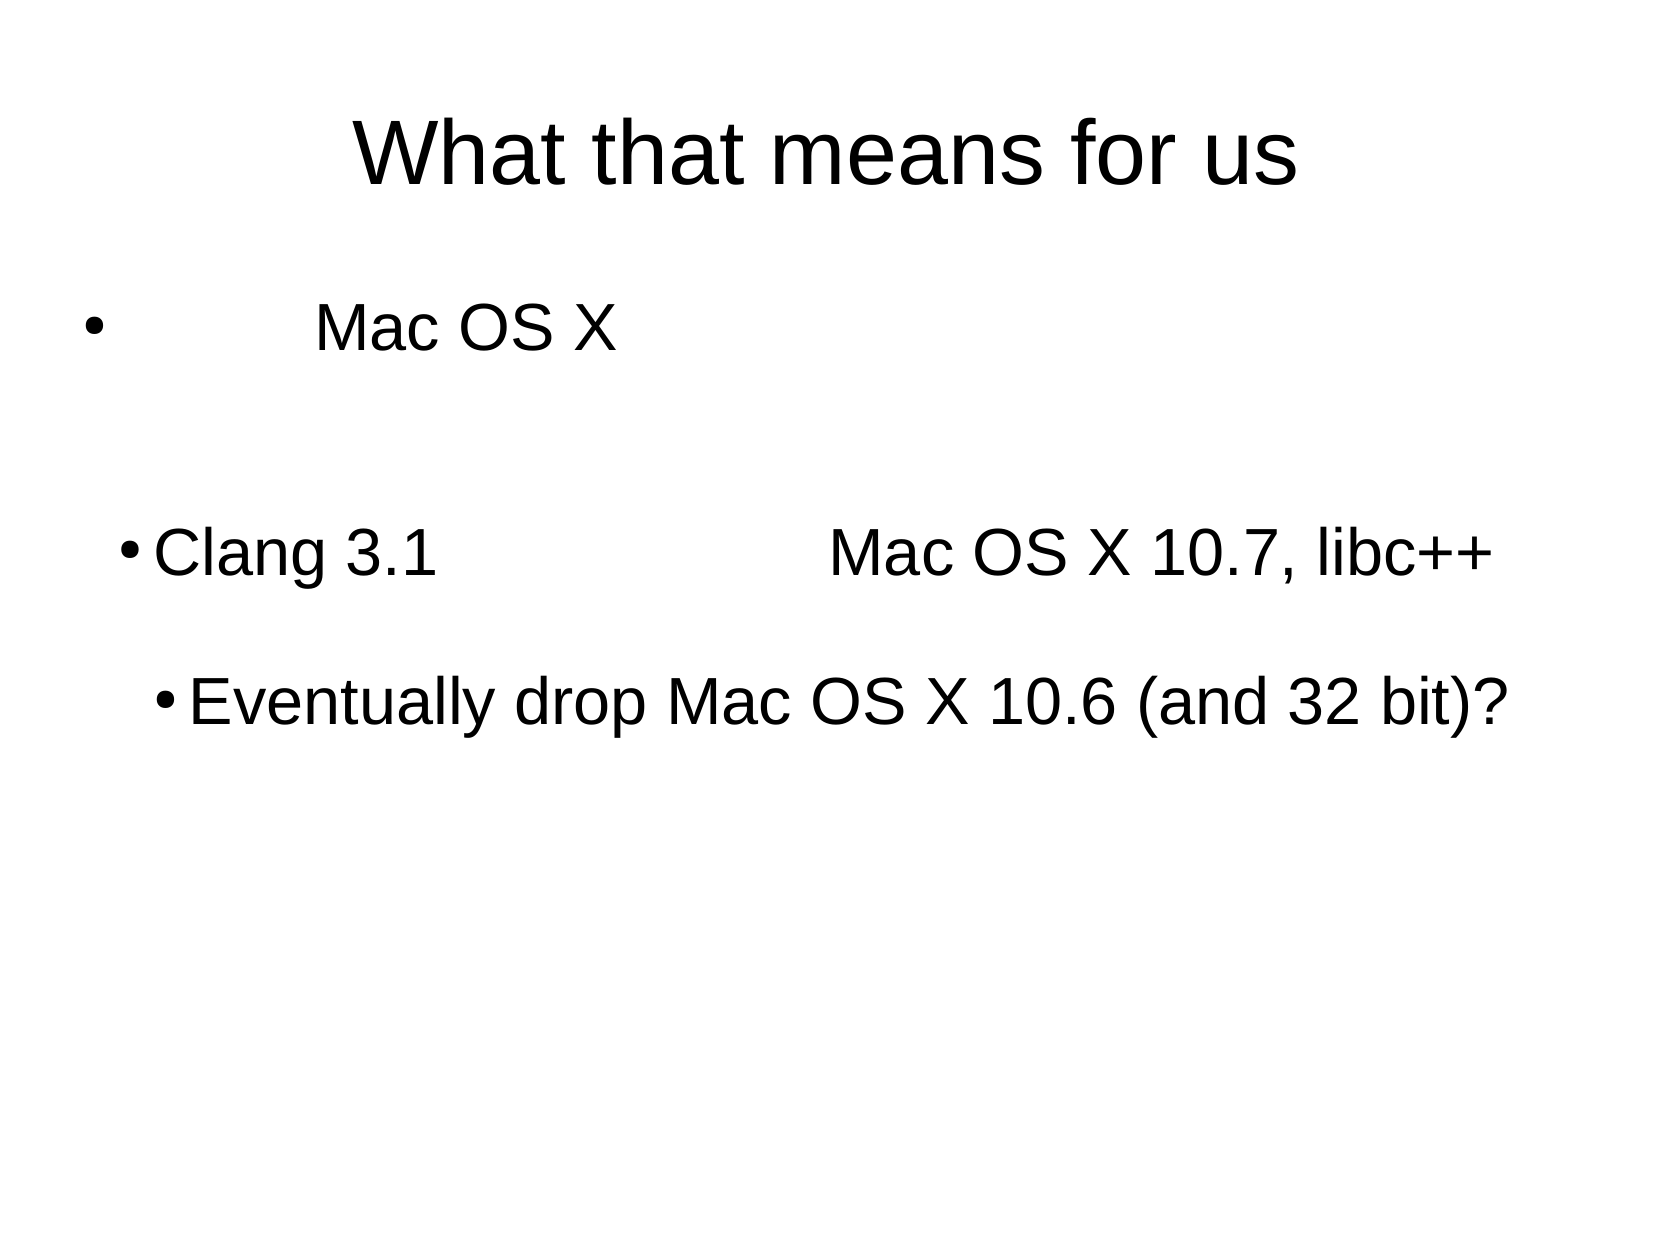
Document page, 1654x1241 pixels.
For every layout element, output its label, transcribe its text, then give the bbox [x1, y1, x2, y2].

subtitle Linux, Mac OS X Clang 3.1 Mac OS X 10.7, libc++ Eventually drop Mac OS X 10.6 (and 32 bit)? [82, 290, 1571, 1010]
title What that means for us [82, 49, 1571, 257]
